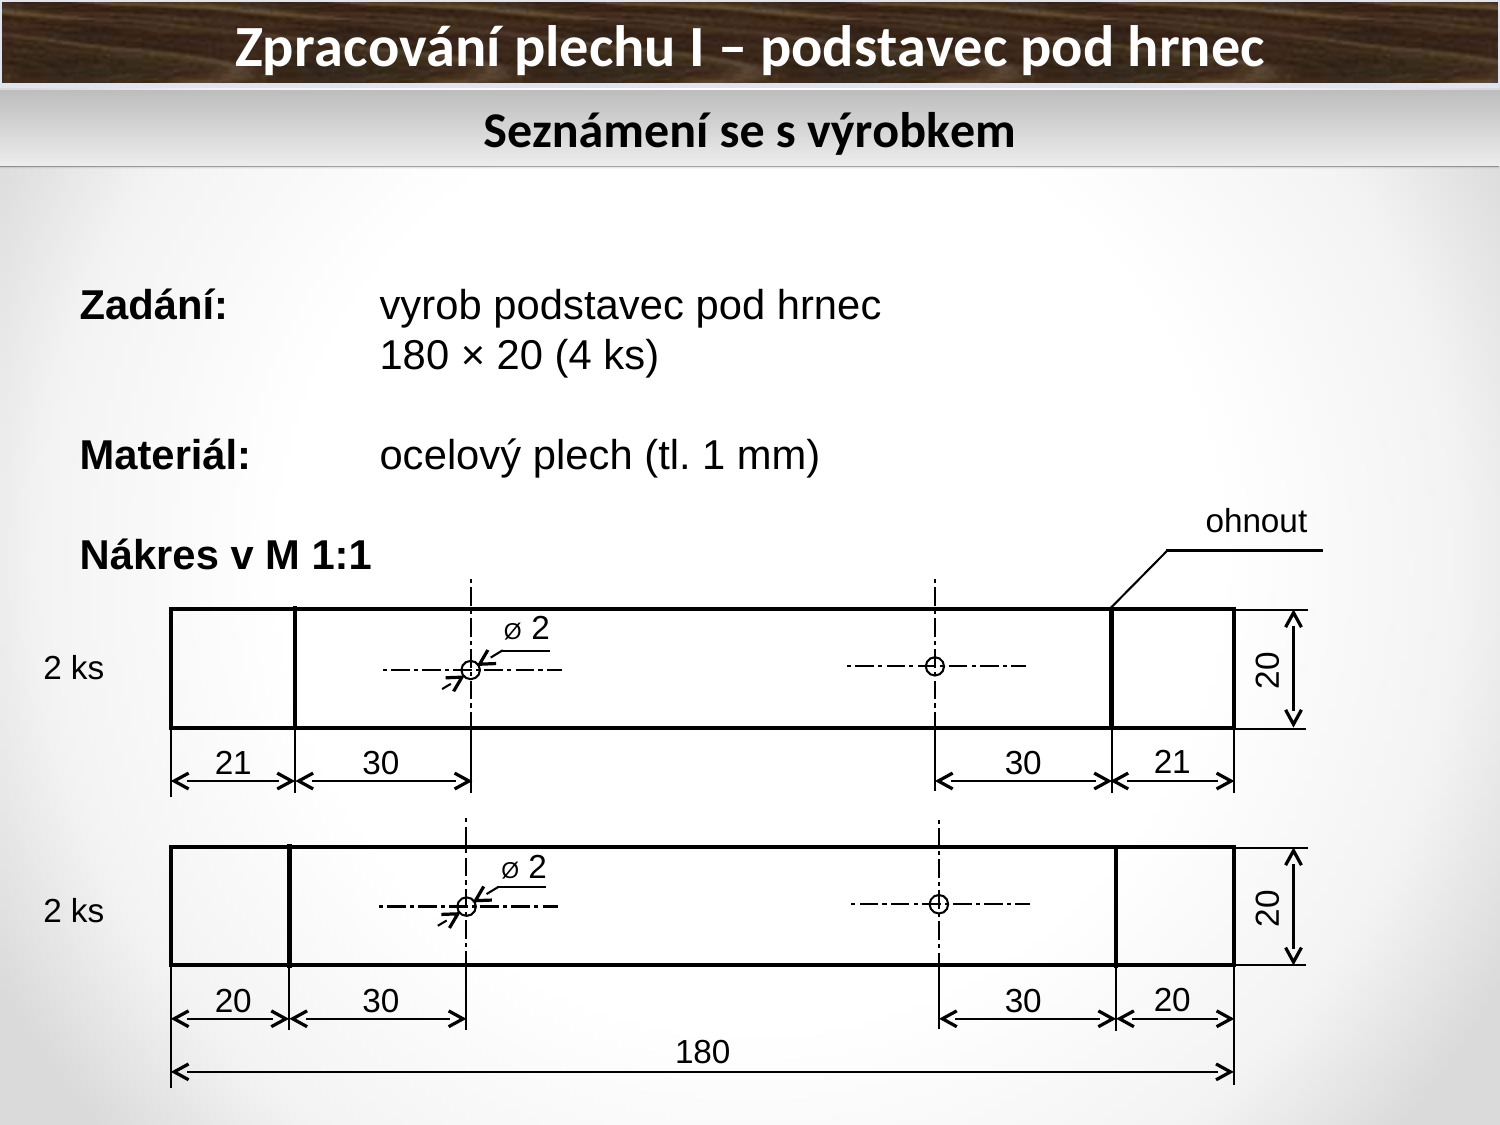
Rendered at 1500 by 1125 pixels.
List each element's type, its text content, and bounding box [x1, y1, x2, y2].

picture [0, 86, 1500, 90]
text_box 20 [1237, 632, 1294, 704]
text_box 30 [324, 728, 438, 782]
text_box 20 [1116, 965, 1229, 1018]
text_box 20 [177, 966, 288, 1019]
text_box 2 ks [17, 633, 131, 686]
text_box 21 [1116, 727, 1229, 780]
text_box 21 [177, 728, 290, 782]
text_box 30 [324, 966, 438, 1019]
picture [0, 166, 1500, 1125]
text_box Seznámení se s výrobkem [0, 90, 1500, 166]
text_box 180 [646, 1017, 760, 1070]
text_box 30 [967, 966, 1080, 1019]
text_box 30 [967, 728, 1080, 782]
text_box ohnout [1167, 491, 1346, 556]
text_box Ø 2 [486, 837, 571, 890]
text_box Ø 2 [489, 598, 573, 651]
text_box 2 ks [17, 876, 131, 929]
text_box Zpracování plechu I – podstavec pod hrnec [0, 0, 1500, 86]
text_box 20 [1237, 871, 1294, 942]
text_box Zadání: vyrob podstavec pod hrnec 180 × 20 (4 ks) Materiál: ocelový plech (tl. 1 mm) Nákres v M 1:1 [64, 270, 1447, 586]
